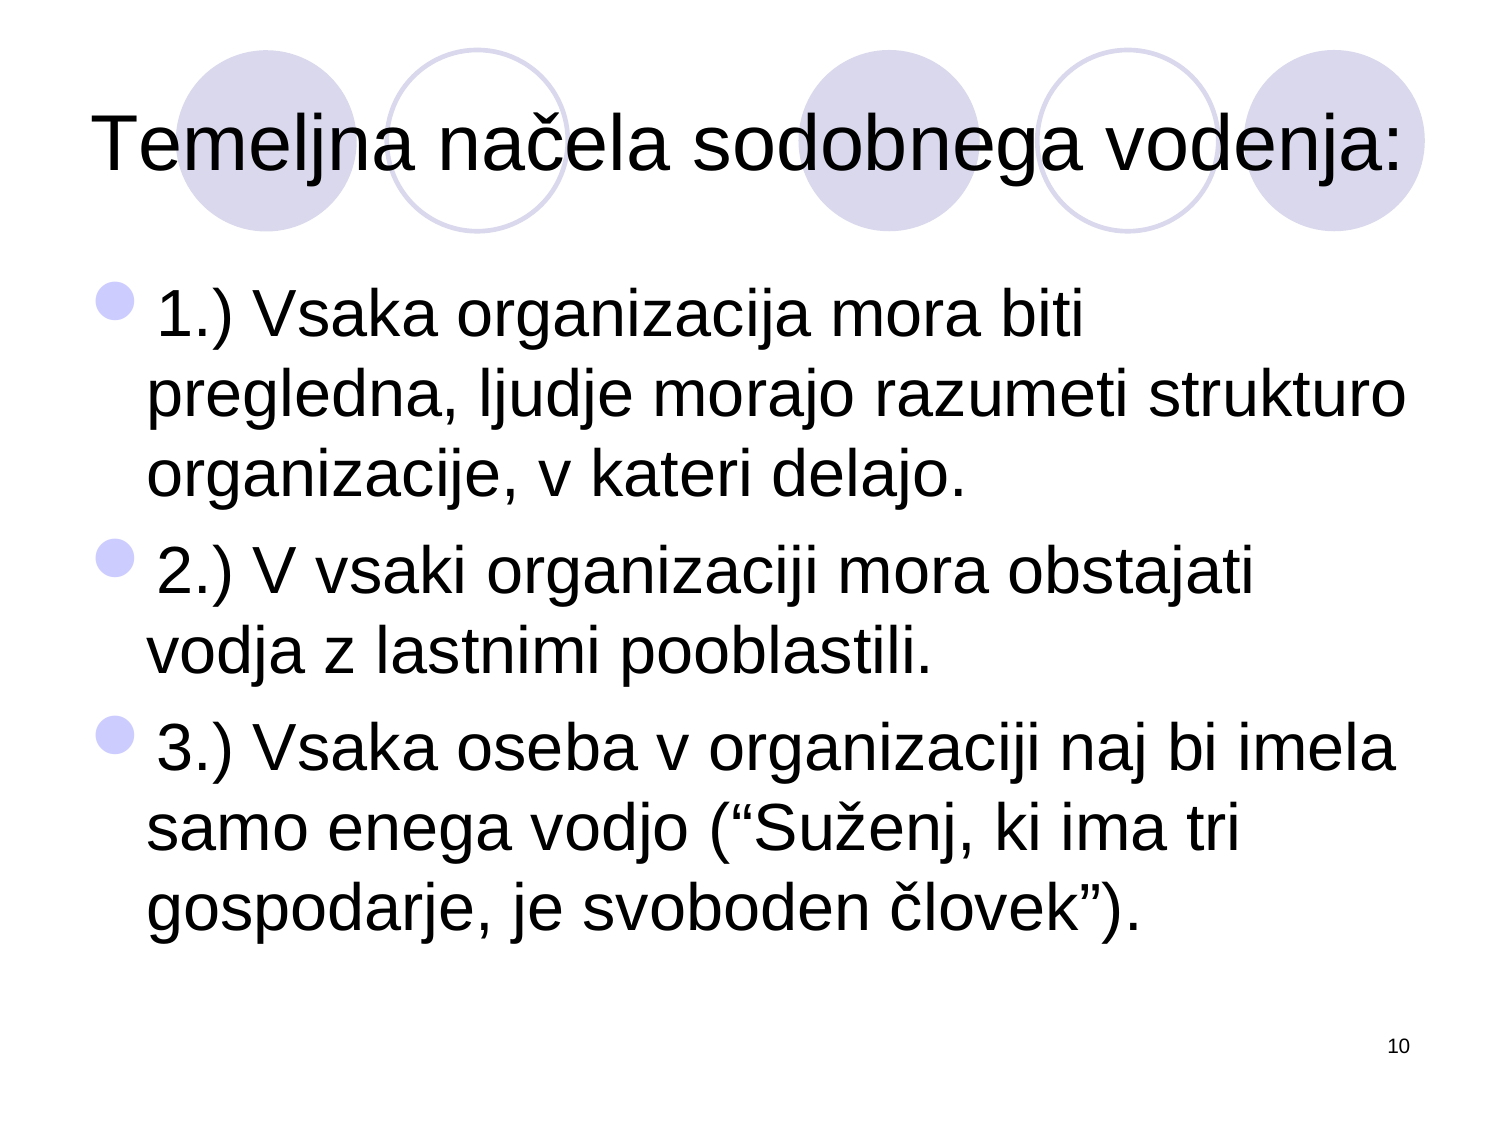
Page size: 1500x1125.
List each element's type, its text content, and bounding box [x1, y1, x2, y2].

list 1.) Vsaka organizacija mora biti pregledna, ljudje morajo razumeti strukturo organizacije, v kateri delajo. 2.) V vsaki organizaciji mora obstajati vodja z lastnimi pooblastili. 3.) Vsaka oseba v organizaciji naj bi imela samo enega vodjo (“Suženj, ki ima tri gospodarje, je svoboden človek”). [75, 262, 1426, 1006]
title Temeljna načela sodobnega vodenja: [75, 45, 1426, 233]
text_box <number> [1074, 1025, 1426, 1101]
